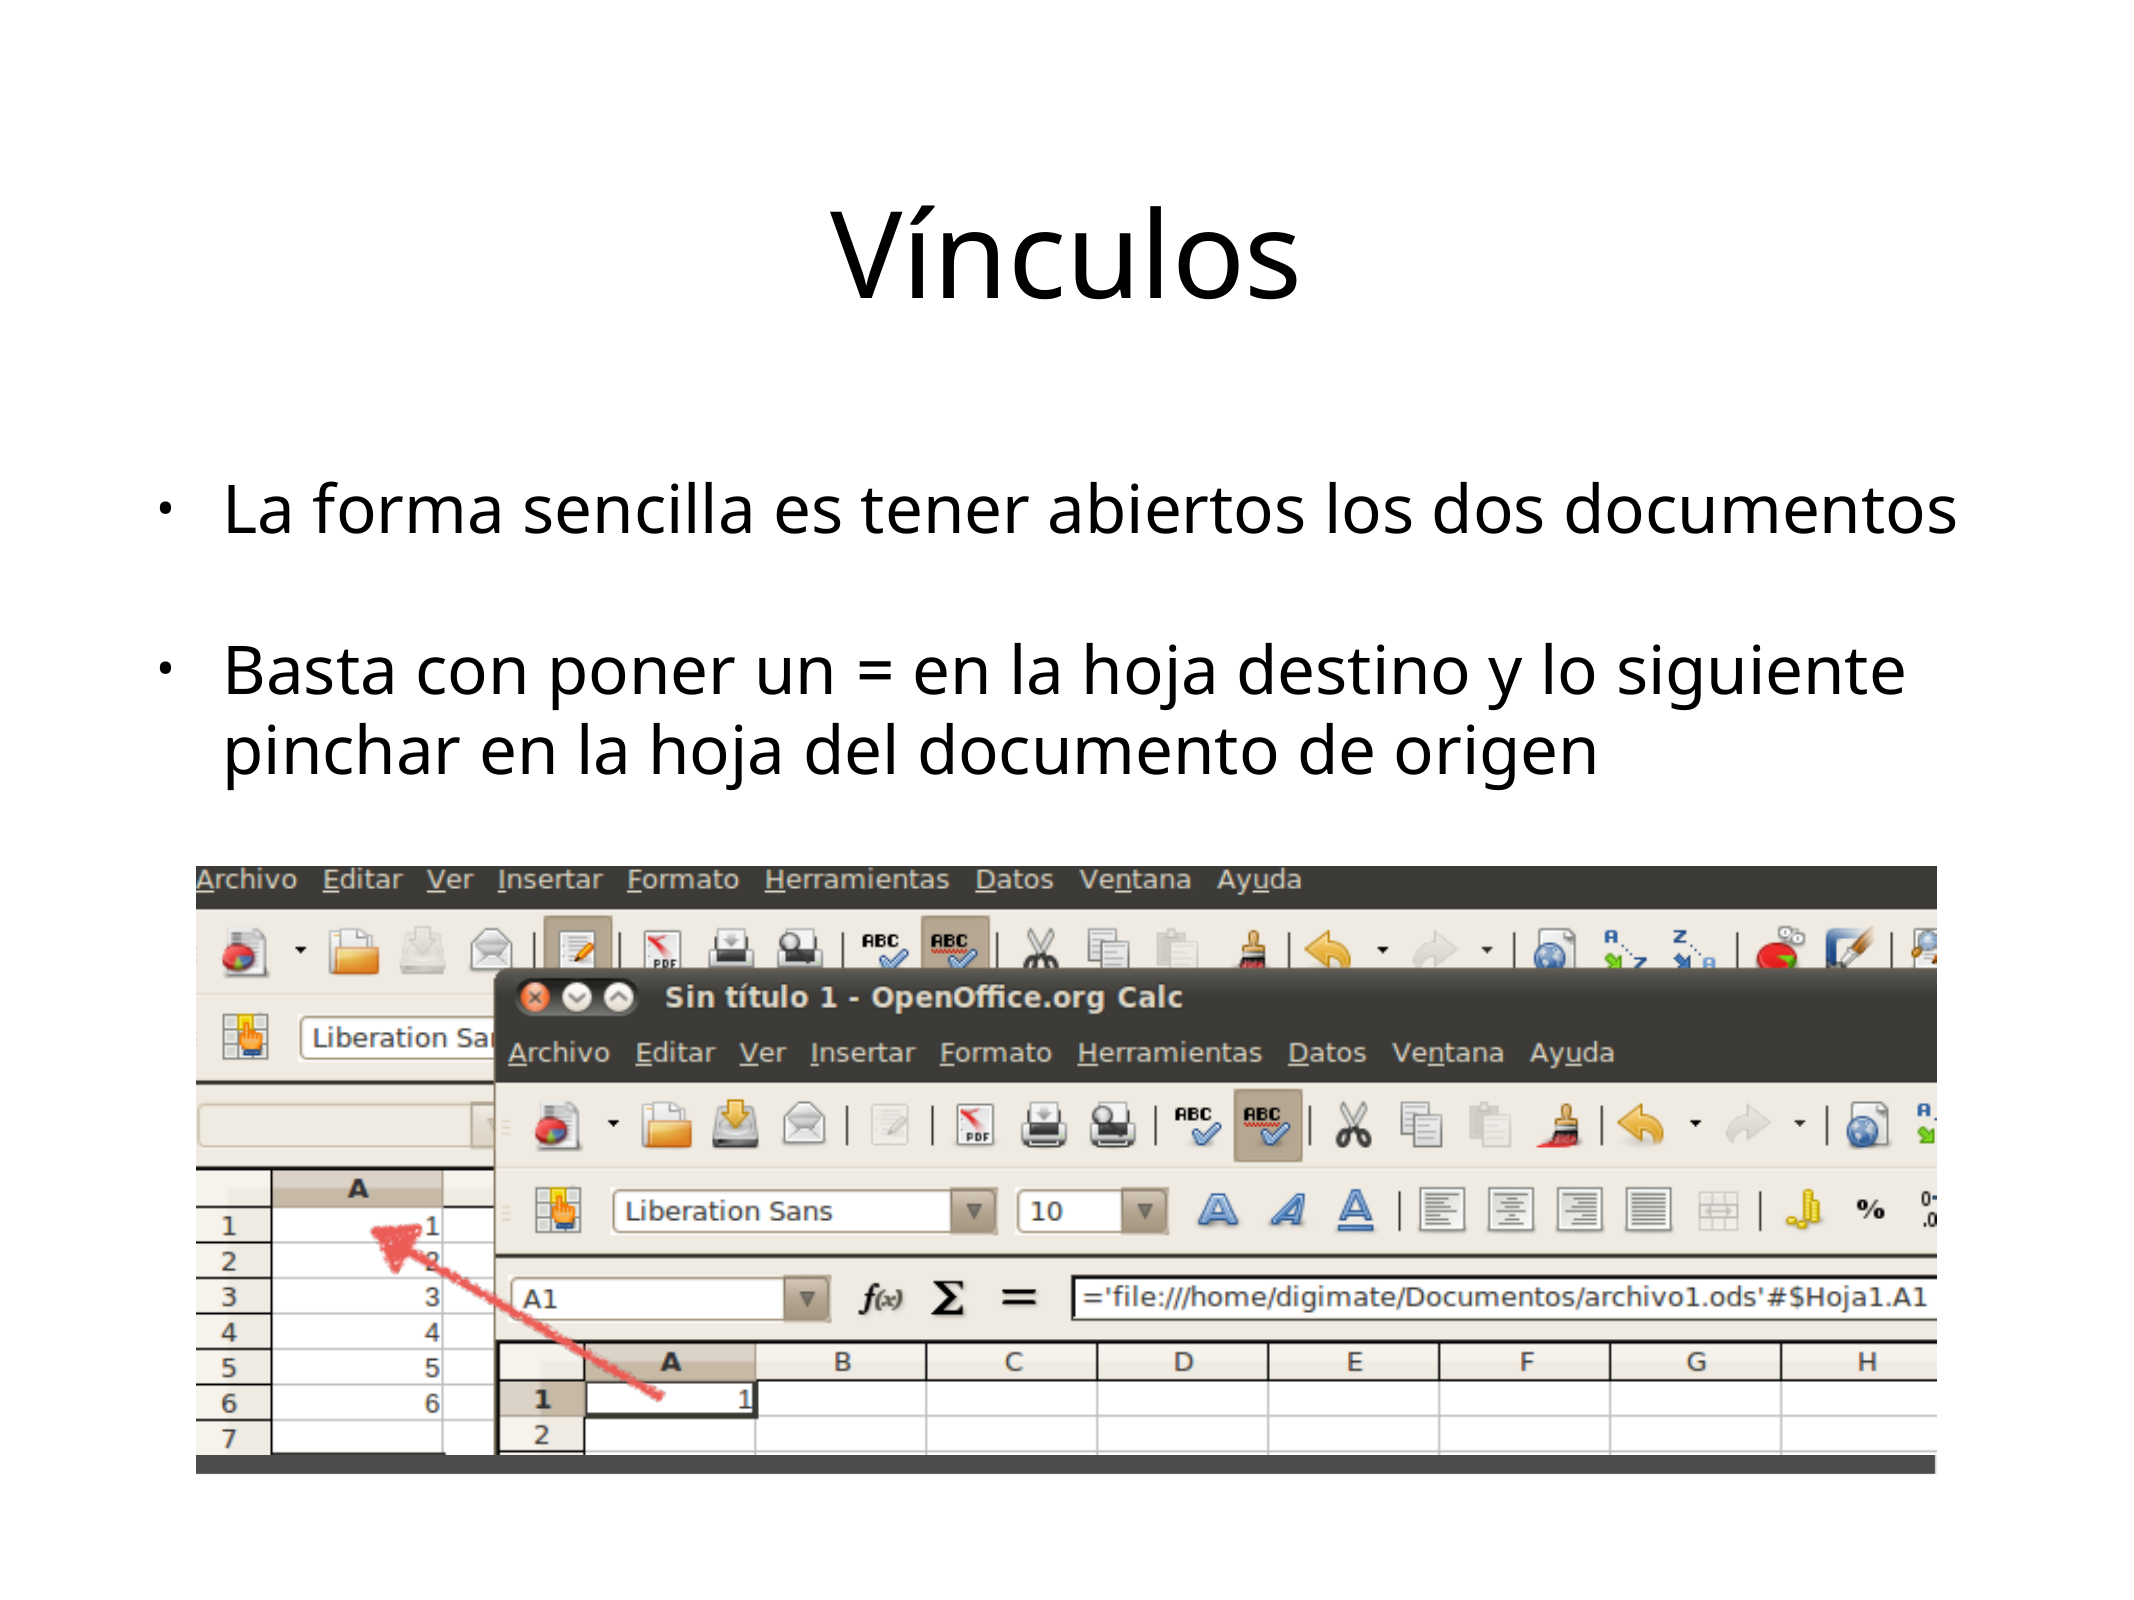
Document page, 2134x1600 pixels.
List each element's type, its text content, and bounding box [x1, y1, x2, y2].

title Vínculos [156, 72, 1978, 428]
picture [196, 866, 1937, 1455]
list La forma sencilla es tener abiertos los dos documentos Basta con poner un = en la hoja destino y lo siguiente pinchar en la hoja del documento de origen [156, 428, 1978, 828]
